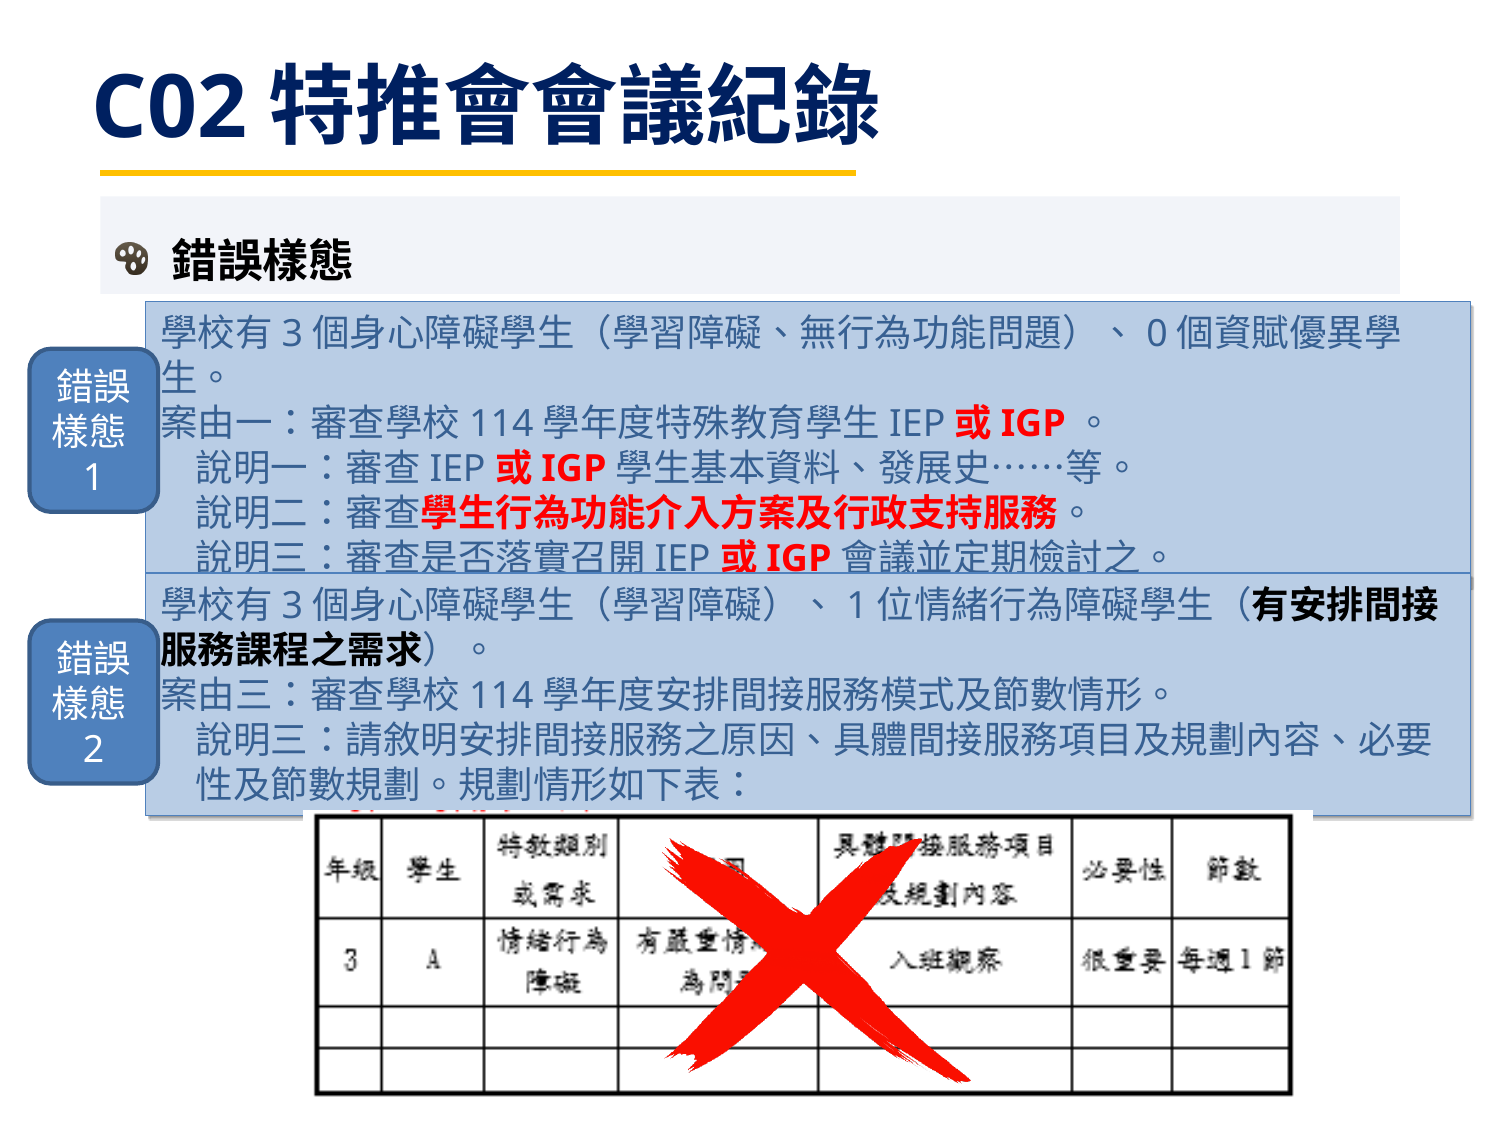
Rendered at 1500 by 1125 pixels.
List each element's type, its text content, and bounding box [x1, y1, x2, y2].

text_box 錯誤樣態1 [29, 348, 159, 512]
text_box 學校有3個身心障礙學生（學習障礙、無行為功能問題）、0個資賦優異學生。 案由一：審查學校114學年度特殊教育學生IEP或IGP。 說明一：審查IEP或IGP學生基本資料、發展史……等。 說明二：審查學生行為功能介入方案及行政支持服務。 說明三：審查是否落實召開IEP或IGP會議並定期檢討之。 [145, 301, 1471, 550]
text_box C02特推會會議紀錄 [76, 42, 890, 164]
picture [303, 810, 1313, 1099]
text_box 錯誤樣態 [100, 196, 1400, 285]
text_box 學校有3個身心障礙學生（學習障礙）、1位情緒行為障礙學生（有安排間接服務課程之需求）。 案由三：審查學校114學年度安排間接服務模式及節數情形。 說明三：請敘明安排間接服務之原因、具體間接服務項目及規劃內容、必要性及節數規劃。規劃情形如下表： [145, 573, 1471, 816]
text_box 錯誤樣態2 [29, 620, 159, 784]
